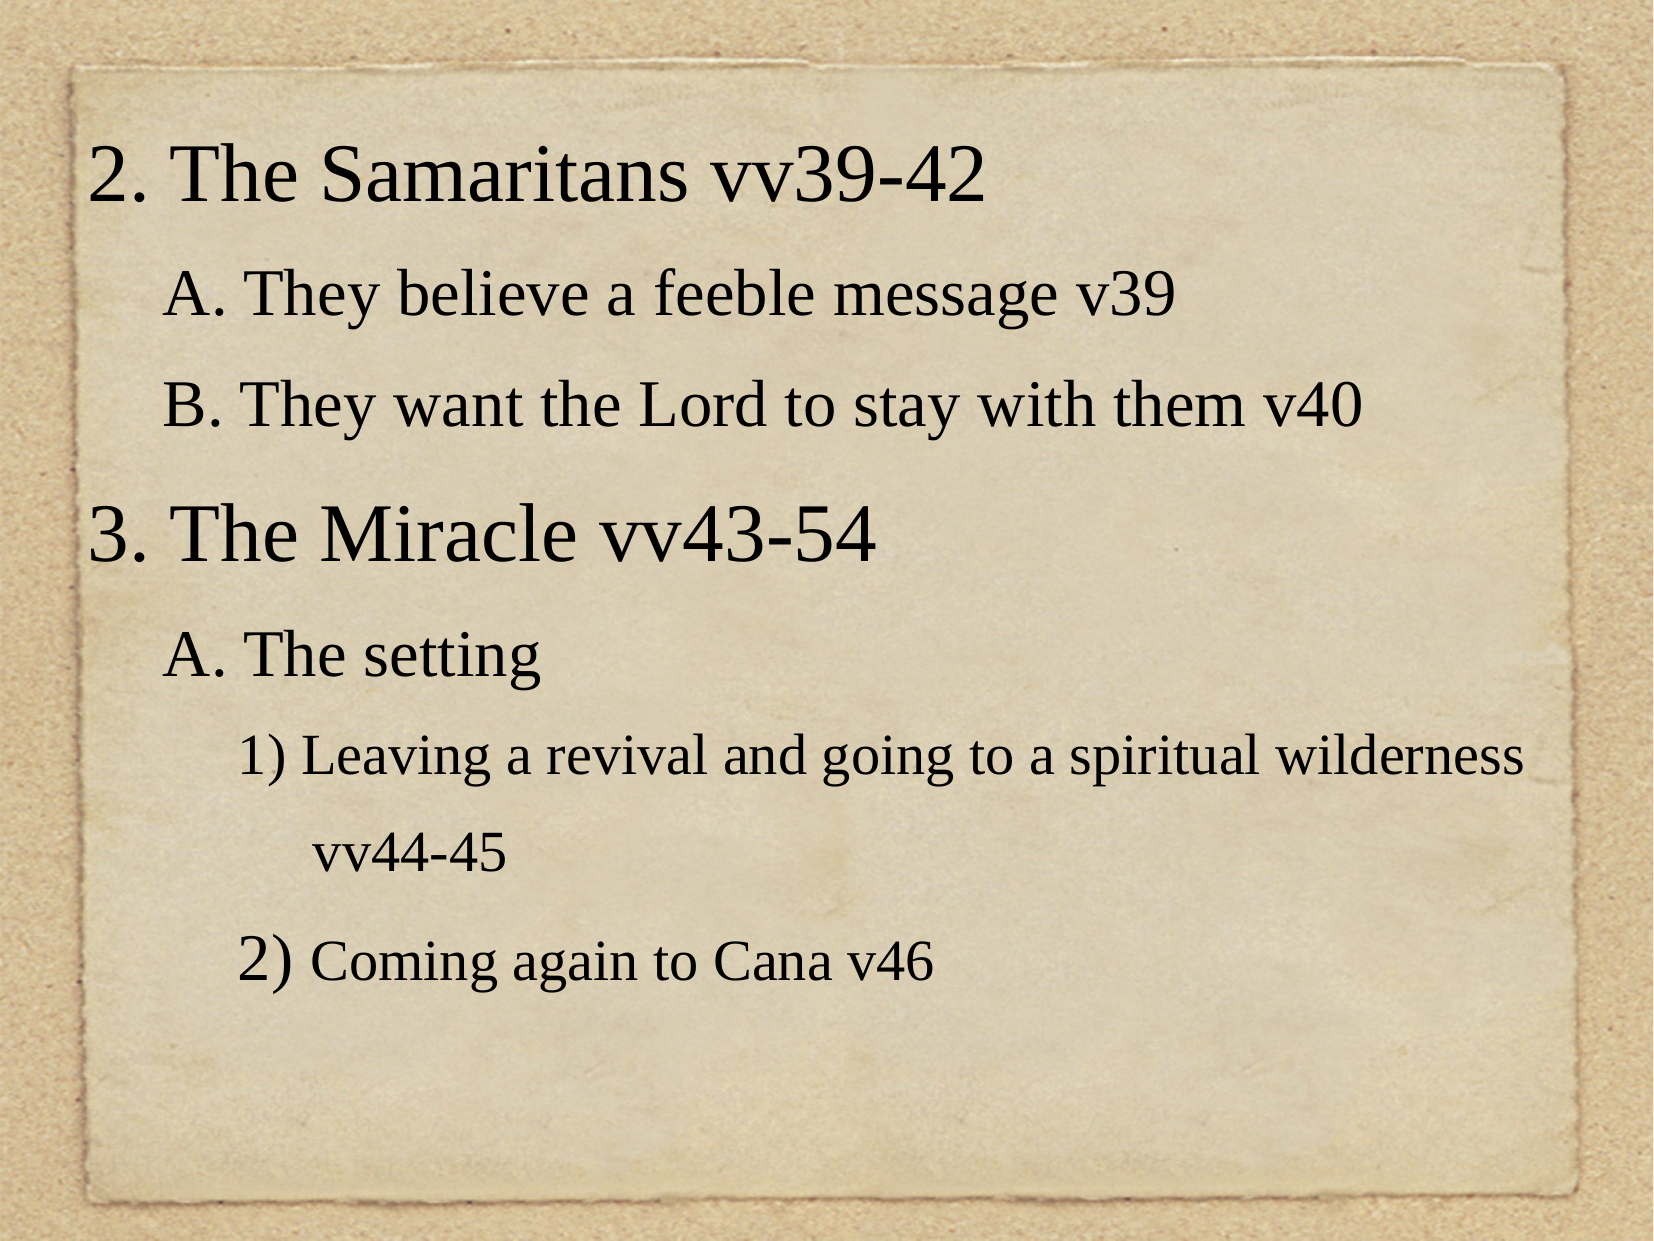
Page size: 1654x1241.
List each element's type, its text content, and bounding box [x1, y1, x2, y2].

picture [0, 0, 1654, 1241]
text_box 2. The Samaritans vv39-42 A. They believe a feeble message v39 B. They want the Lord to stay with them v40 3. The Miracle vv43-54 A. The setting 1) Leaving a revival and going to a spiritual wilderness vv44-45 2) Coming again to Cana v46 [73, 73, 1603, 1167]
